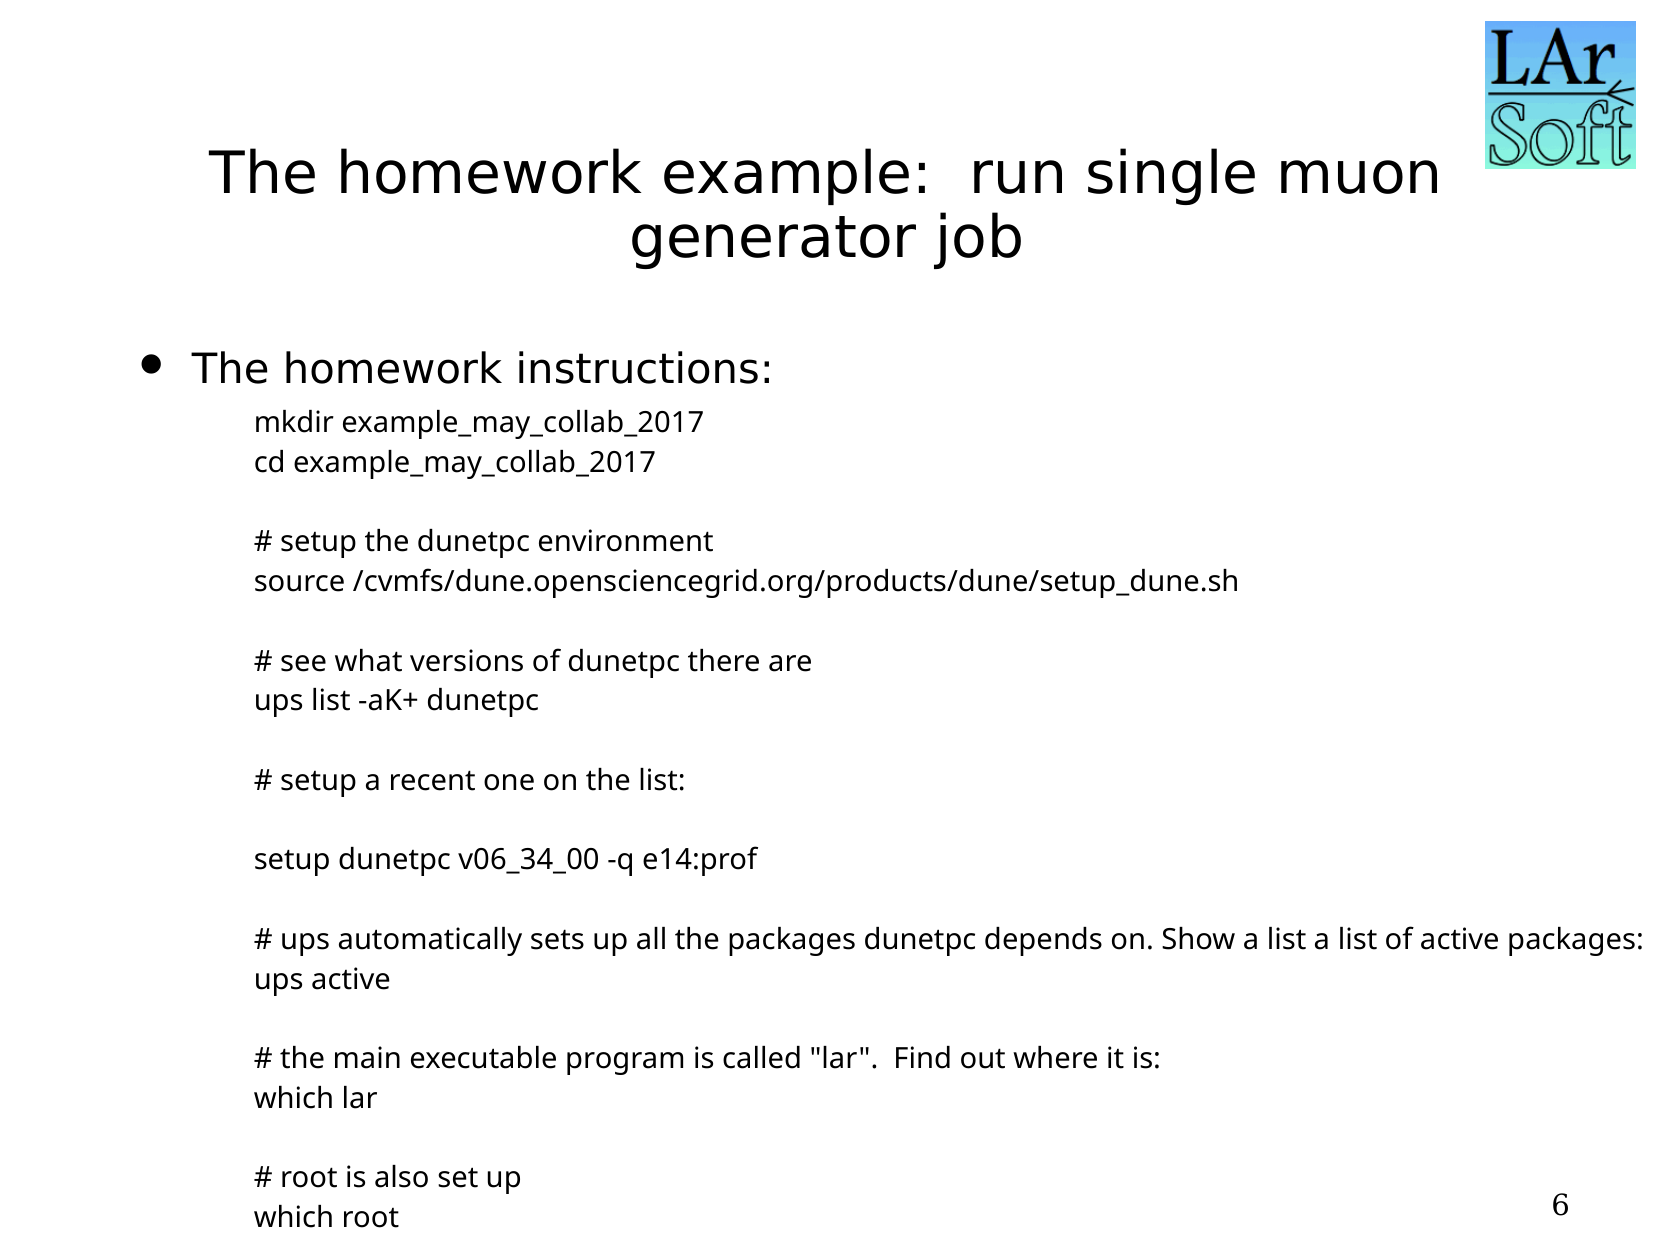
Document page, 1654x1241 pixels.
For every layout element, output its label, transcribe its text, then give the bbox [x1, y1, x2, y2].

list The homework instructions: [121, 344, 1533, 1127]
title The homework example: run single muon generator job [121, 102, 1533, 310]
text_box mkdir example_may_collab_2017 cd example_may_collab_2017 # setup the dunetpc environment source /cvmfs/dune.opensciencegrid.org/products/dune/setup_dune.sh # see what versions of dunetpc there are ups list -aK+ dunetpc # setup a recent one on the list: setup dunetpc v06_34_00 -q e14:prof # ups automatically sets up all the packages dunetpc depends on. Show a list a list of active packages: ups active # the main executable program is called "lar". Find out where it is: which lar # root is also set up which root # run the generator for a single muon in the 1x2x6 far detector workspace geometry # all lar commands, is successful, will end with a line - Art has completed and will exit with status 0. lar -n 1 -c prod_muminus_0.1-5.0GeV_isotropic_dune10kt_1x2x6.fcl [239, 394, 1653, 1241]
picture [1485, 21, 1636, 169]
